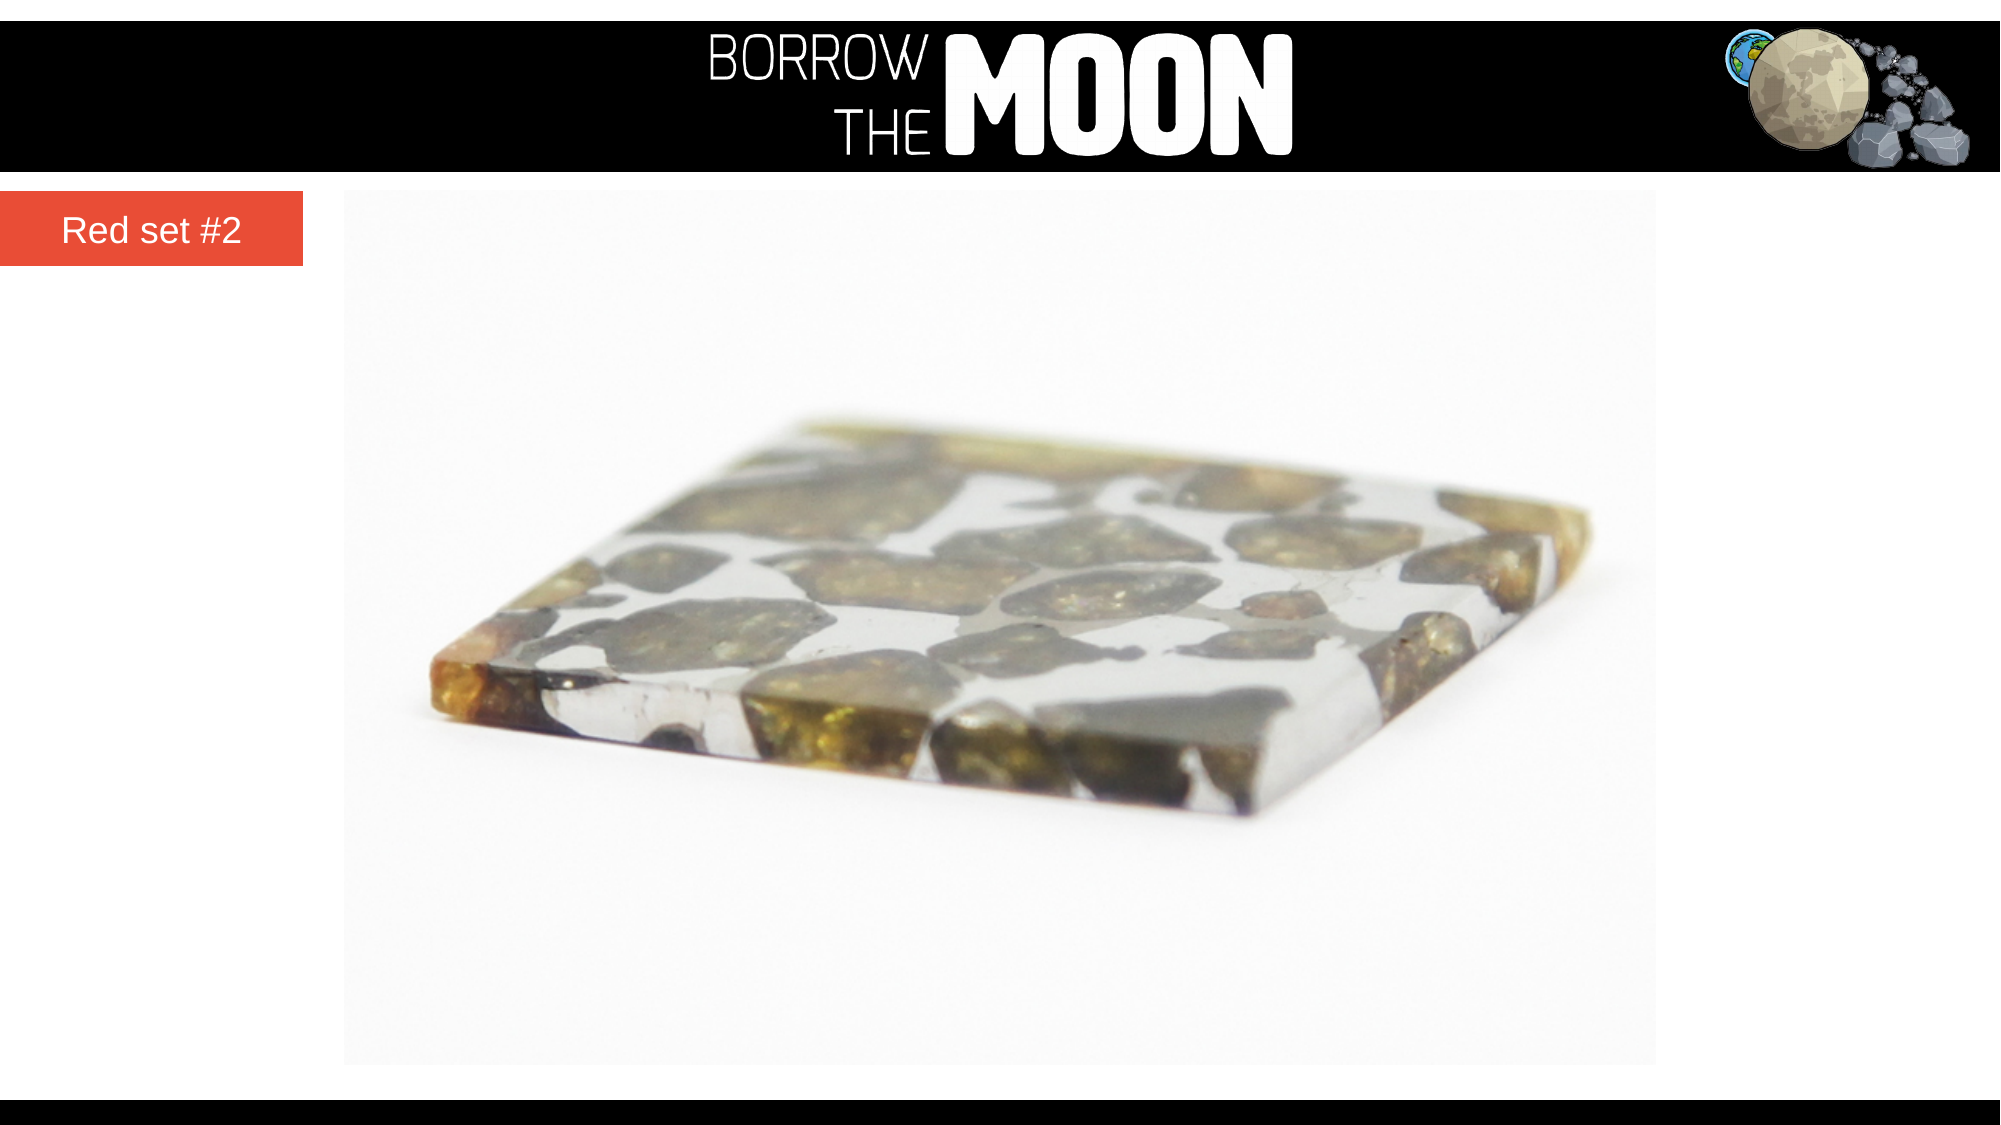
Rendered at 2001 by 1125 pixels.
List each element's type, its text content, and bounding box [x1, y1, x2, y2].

picture [344, 190, 1656, 1065]
text_box Red set #2 [0, 191, 303, 266]
